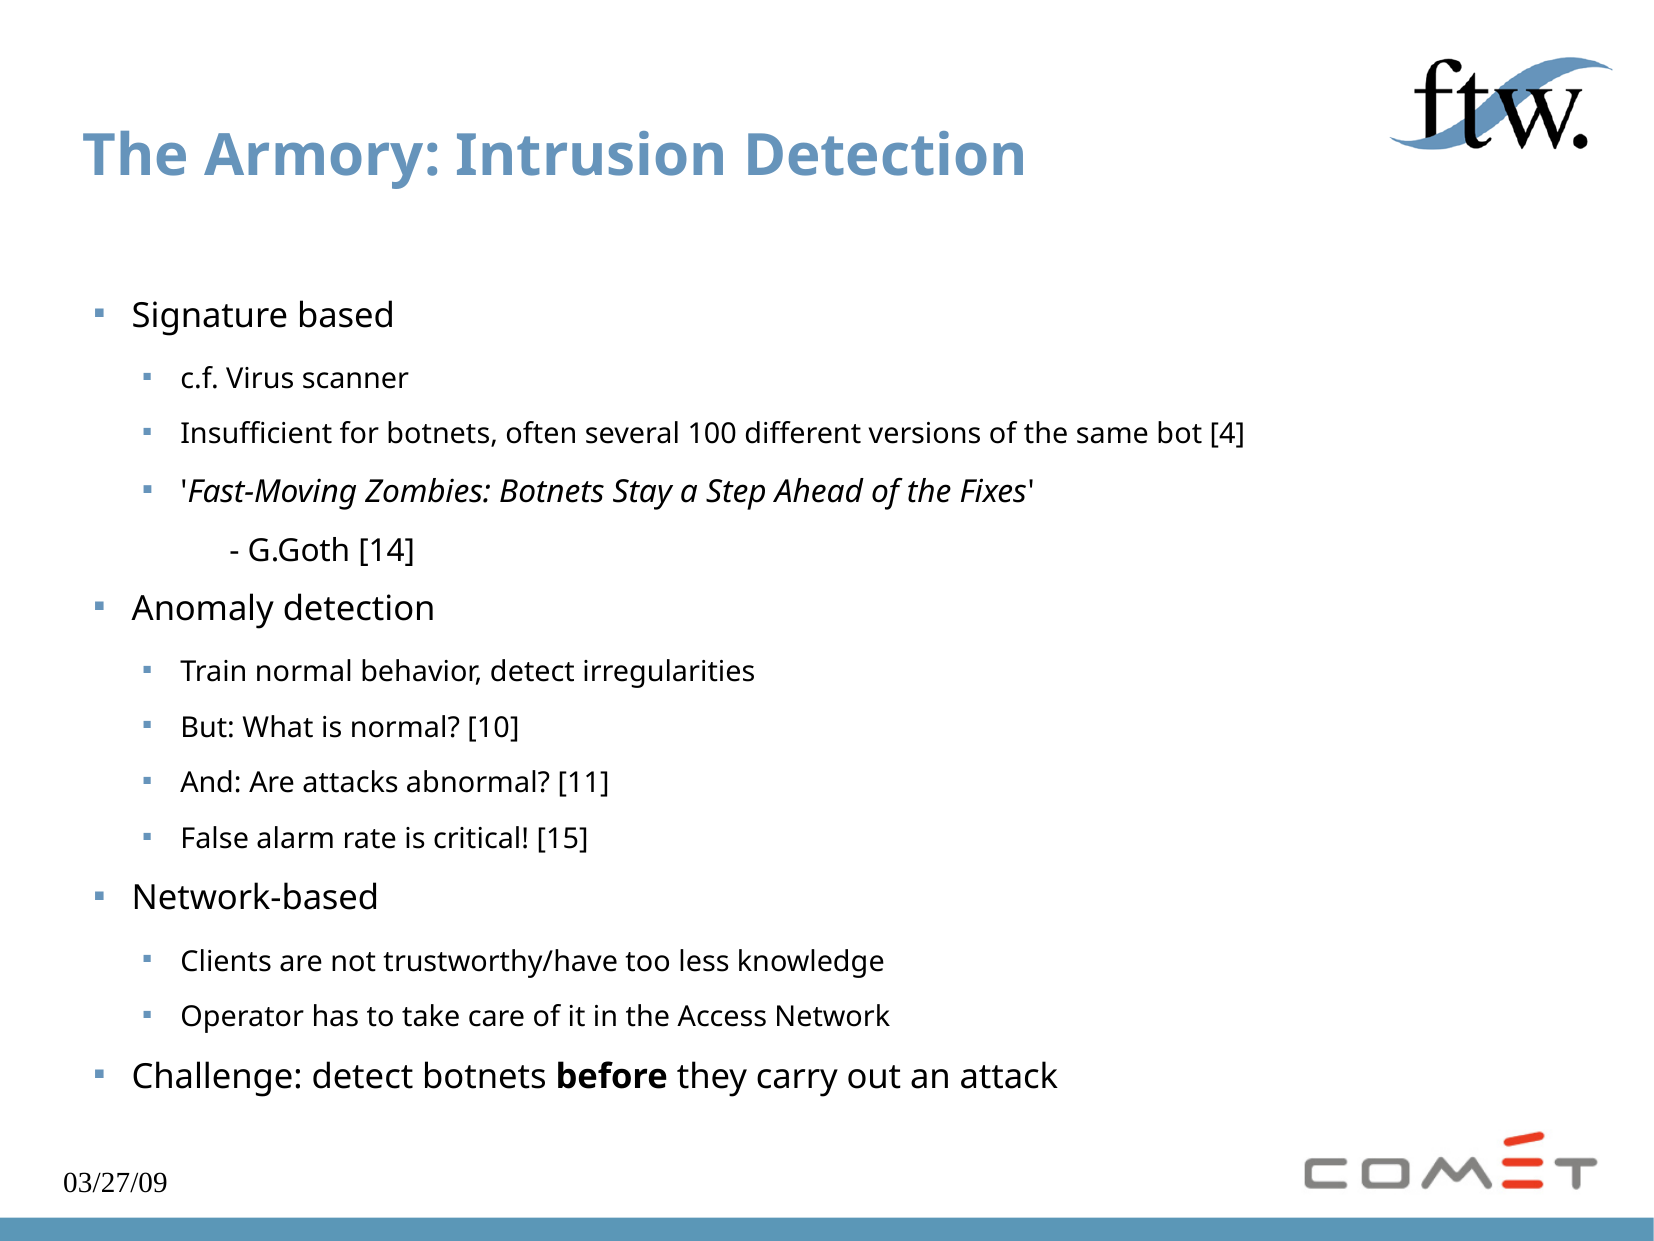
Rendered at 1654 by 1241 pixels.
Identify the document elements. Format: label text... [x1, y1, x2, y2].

picture [1387, 56, 1613, 150]
picture [1292, 1120, 1612, 1212]
list Signature based c.f. Virus scanner Insufficient for botnets, often several 100 different versions of the same bot [4] 'Fast-Moving Zombies: Botnets Stay a Step Ahead of the Fixes' - G.Goth [14] Anomaly detection Train normal behavior, detect irregularities But: What is normal? [10] And: Are attacks abnormal? [11] False alarm rate is critical! [15] Network-based Clients are not trustworthy/have too less knowledge Operator has to take care of it in the Access Network Challenge: detect botnets before they carry out an attack [82, 290, 1571, 1109]
title The Armory: Intrusion Detection [82, 49, 1351, 257]
